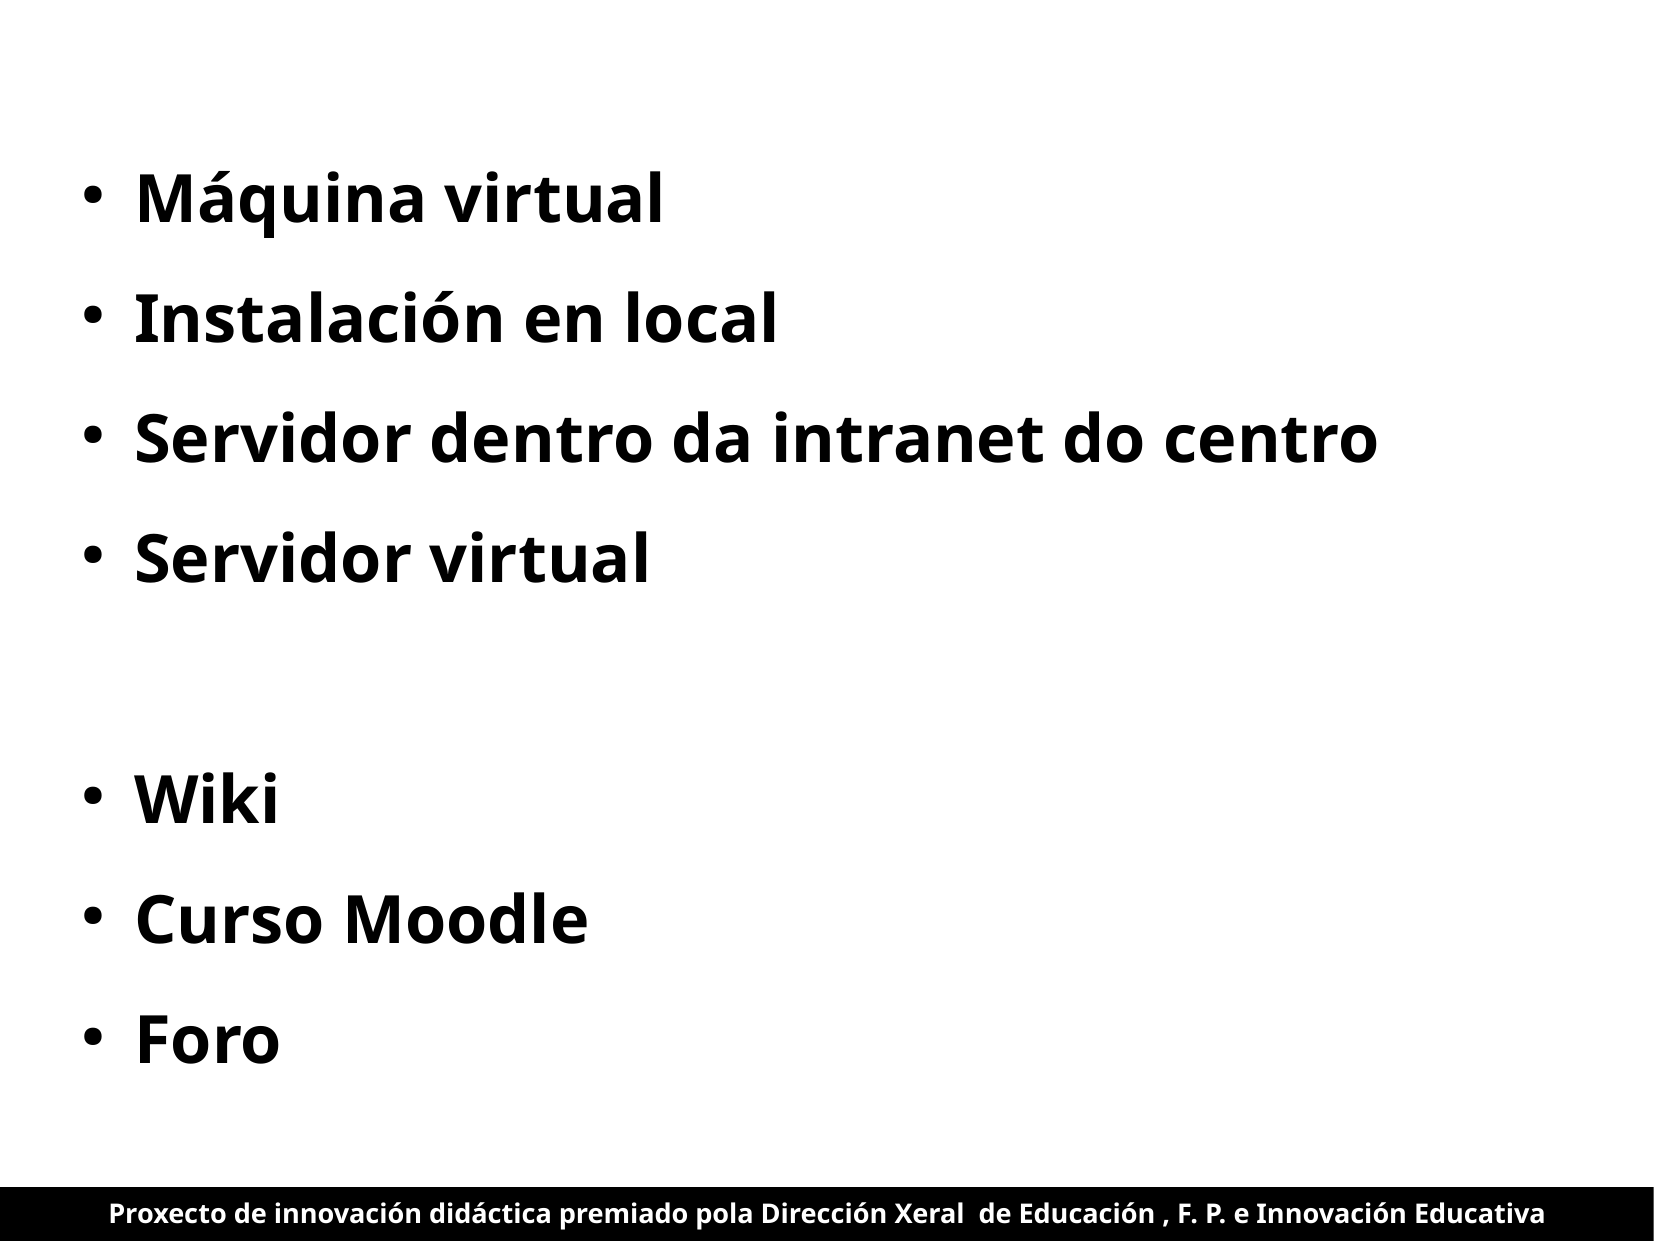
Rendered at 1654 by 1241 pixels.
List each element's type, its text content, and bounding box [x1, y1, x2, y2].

list Máquina virtual Instalación en local Servidor dentro da intranet do centro Servidor virtual Wiki Curso Moodle Foro [63, 150, 1599, 984]
